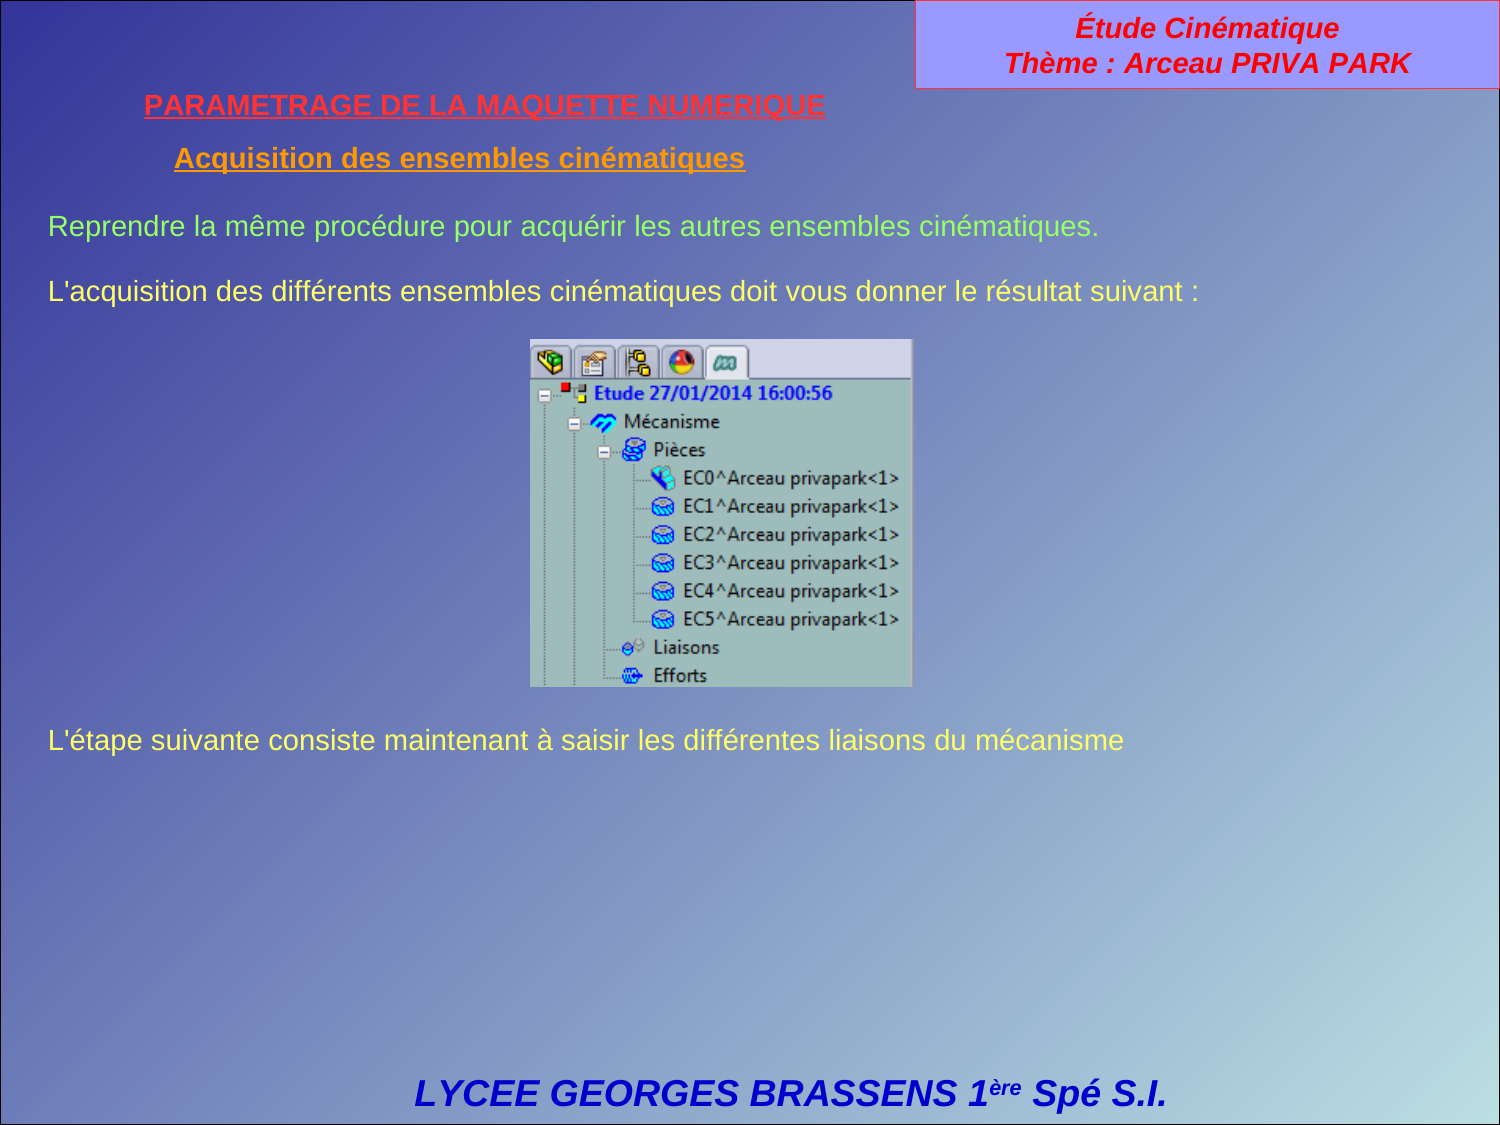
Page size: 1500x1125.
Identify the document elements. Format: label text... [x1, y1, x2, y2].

text_box Acquisition des ensembles cinématiques [159, 131, 761, 183]
text_box Reprendre la même procédure pour acquérir les autres ensembles cinématiques. [33, 199, 1449, 250]
text_box L'étape suivante consiste maintenant à saisir les différentes liaisons du mécanisme [33, 713, 1449, 764]
picture [530, 339, 914, 687]
text_box L'acquisition des différents ensembles cinématiques doit vous donner le résultat suivant : [33, 264, 1449, 315]
text_box PARAMETRAGE DE LA MAQUETTE NUMERIQUE [129, 78, 842, 129]
